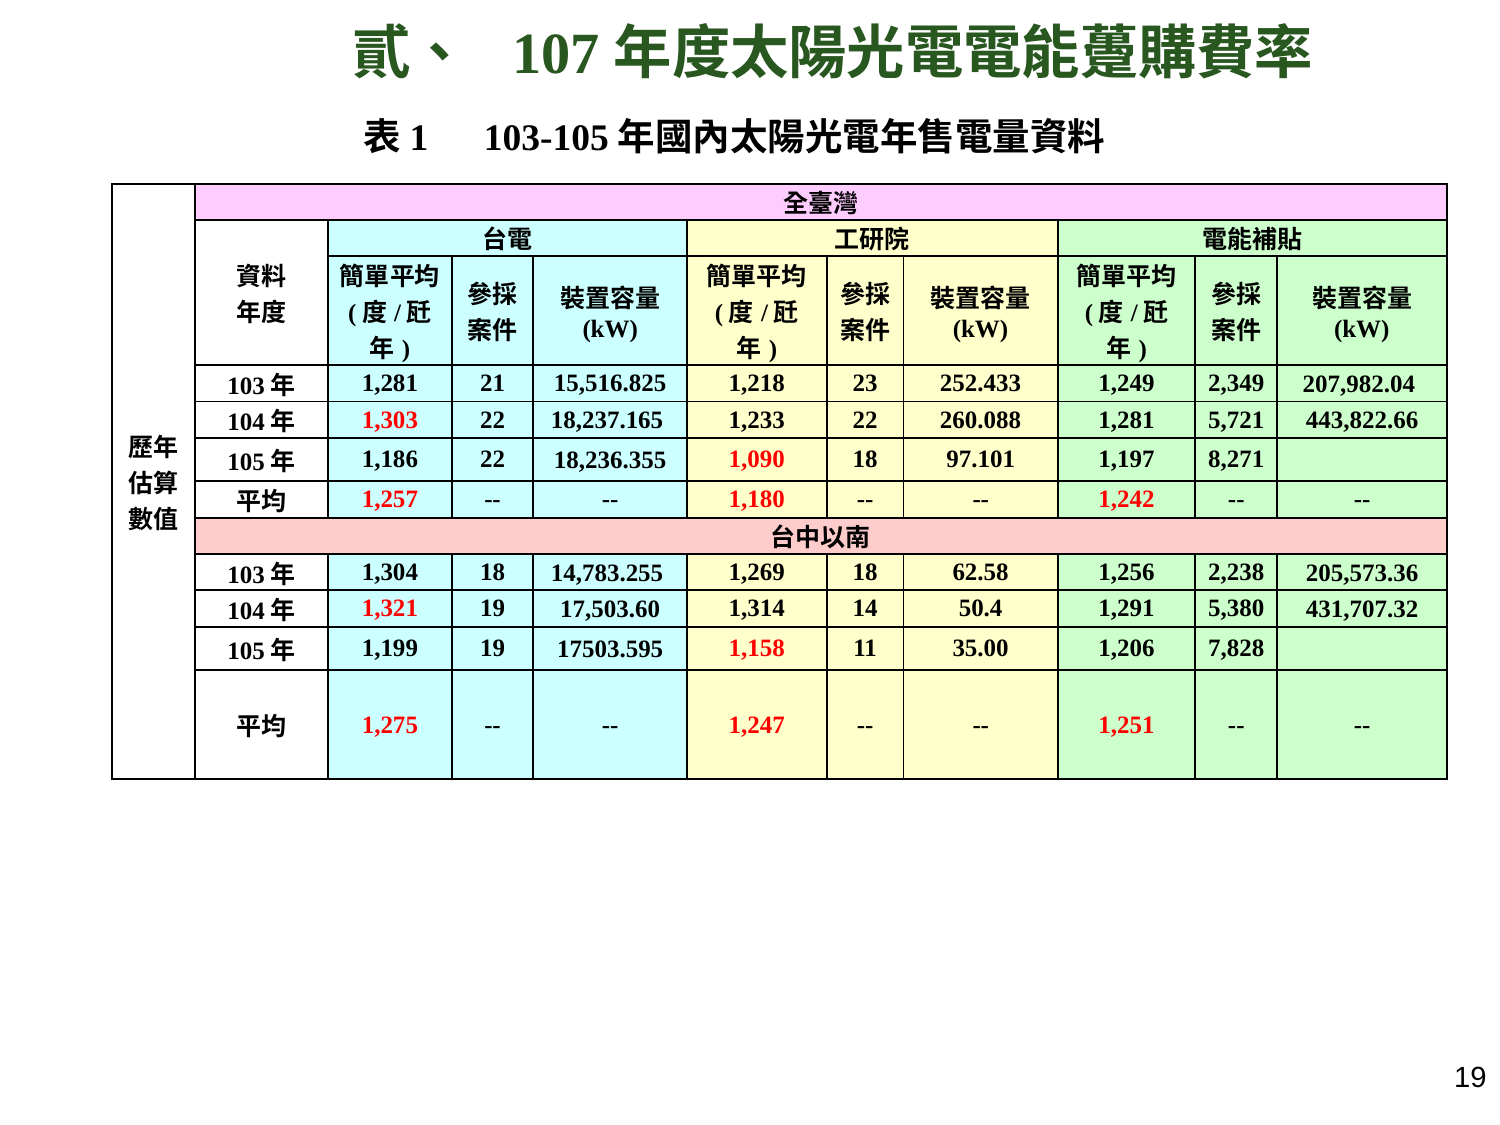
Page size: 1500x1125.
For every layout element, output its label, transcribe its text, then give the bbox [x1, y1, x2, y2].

table_cell 5,380 [1196, 591, 1276, 626]
table_cell 14 [828, 591, 903, 626]
table_cell 205,573.36 [1278, 555, 1446, 589]
table_cell 裝置容量 (kW) [1278, 257, 1446, 364]
table_cell 台電 [329, 221, 686, 255]
table_cell -- [453, 671, 532, 778]
table_cell 1,249 [1059, 366, 1194, 401]
table_cell 18 [828, 555, 903, 589]
table_cell 18 [828, 439, 903, 480]
table_cell 1,314 [688, 591, 826, 626]
table_cell -- [453, 482, 532, 517]
table_cell 1,303 [329, 402, 451, 437]
table_cell 1,218 [688, 366, 826, 401]
table_cell 1,269 [688, 555, 826, 589]
table_cell 15,516.825 [534, 366, 686, 401]
table_cell 平均 [196, 482, 327, 517]
table_cell 簡單平均 (度/瓩年) [329, 257, 451, 364]
table_cell 1,233 [688, 402, 826, 437]
table_cell 裝置容量 (kW) [534, 257, 686, 364]
table_cell 7,828 [1196, 628, 1276, 669]
table_cell -- [828, 482, 903, 517]
table_cell 1,242 [1059, 482, 1194, 517]
table_cell 18,236.355 [534, 439, 686, 480]
table_cell 18,237.165 [534, 402, 686, 437]
table_cell 1,206 [1059, 628, 1194, 669]
table_header 全臺灣 [196, 185, 1446, 219]
table_cell 50.4 [904, 591, 1057, 626]
table_cell 22 [828, 402, 903, 437]
table_cell 443,822.66 [1278, 402, 1446, 437]
table_cell 11 [828, 628, 903, 669]
table_cell 103年 [196, 555, 327, 589]
table_cell 104年 [196, 402, 327, 437]
table_cell 簡單平均 (度/瓩年) [1059, 257, 1194, 364]
table_cell 台中以南 [196, 519, 1446, 553]
table_cell 62.58 [904, 555, 1057, 589]
table_cell 207,982.04 [1278, 366, 1446, 401]
text_box 表1 103-105年國內太陽光電年售電量資料 [348, 105, 1294, 183]
table_cell -- [904, 671, 1057, 778]
table_cell 1,321 [329, 591, 451, 626]
table_cell 1,158 [688, 628, 826, 669]
table_cell 1,281 [329, 366, 451, 401]
table_cell 22 [453, 439, 532, 480]
table_cell 19 [453, 591, 532, 626]
table_cell 裝置容量 (kW) [904, 257, 1057, 364]
table_cell 1,304 [329, 555, 451, 589]
table_cell 參採案件 [453, 257, 532, 364]
table_cell 103年 [196, 366, 327, 401]
table_cell 電能補貼 [1059, 221, 1446, 255]
table_cell 17,503.60 [534, 591, 686, 626]
table_cell 21 [453, 366, 532, 401]
table_cell 1,281 [1059, 402, 1194, 437]
table_cell 1,256 [1059, 555, 1194, 589]
table_cell 2,349 [1196, 366, 1276, 401]
table_cell -- [534, 482, 686, 517]
table_cell 1,199 [329, 628, 451, 669]
table_cell 104年 [196, 591, 327, 626]
table_cell 1,197 [1059, 439, 1194, 480]
table_header 歷年估算數值 [113, 185, 194, 778]
table_cell 簡單平均 (度/瓩年) [688, 257, 826, 364]
table_cell 105年 [196, 628, 327, 669]
table_cell [1278, 628, 1446, 669]
table_cell 260.088 [904, 402, 1057, 437]
table_cell 105年 [196, 439, 327, 480]
table_cell 1,186 [329, 439, 451, 480]
table_cell 19 [453, 628, 532, 669]
table_cell 參採案件 [1196, 257, 1276, 364]
table_cell 工研院 [688, 221, 1057, 255]
table_cell -- [904, 482, 1057, 517]
table_cell 參採案件 [828, 257, 903, 364]
table_cell 35.00 [904, 628, 1057, 669]
table_cell 23 [828, 366, 903, 401]
table_cell -- [1278, 482, 1446, 517]
table_cell 1,180 [688, 482, 826, 517]
table_cell 平均 [196, 671, 327, 778]
text_box 貳、 107年度太陽光電電能躉購費率 [159, 7, 1500, 79]
table_cell 8,271 [1196, 439, 1276, 480]
table_cell 431,707.32 [1278, 591, 1446, 626]
table_cell 97.101 [904, 439, 1057, 480]
table_cell 1,275 [329, 671, 451, 778]
table_cell 18 [453, 555, 532, 589]
table_cell 1,247 [688, 671, 826, 778]
table_cell 1,251 [1059, 671, 1194, 778]
table_cell 1,291 [1059, 591, 1194, 626]
slide_number <編號> [1151, 1051, 1500, 1125]
table_cell -- [828, 671, 903, 778]
table_cell 22 [453, 402, 532, 437]
table_cell 資料 年度 [196, 221, 327, 364]
table_cell 252.433 [904, 366, 1057, 401]
table_cell 2,238 [1196, 555, 1276, 589]
table_cell -- [1278, 671, 1446, 778]
table_cell 17503.595 [534, 628, 686, 669]
table_cell 1,090 [688, 439, 826, 480]
table_cell 1,257 [329, 482, 451, 517]
table_cell -- [1196, 671, 1276, 778]
table_cell 5,721 [1196, 402, 1276, 437]
table_cell [1278, 439, 1446, 480]
table_cell 14,783.255 [534, 555, 686, 589]
table_cell -- [1196, 482, 1276, 517]
table_cell -- [534, 671, 686, 778]
